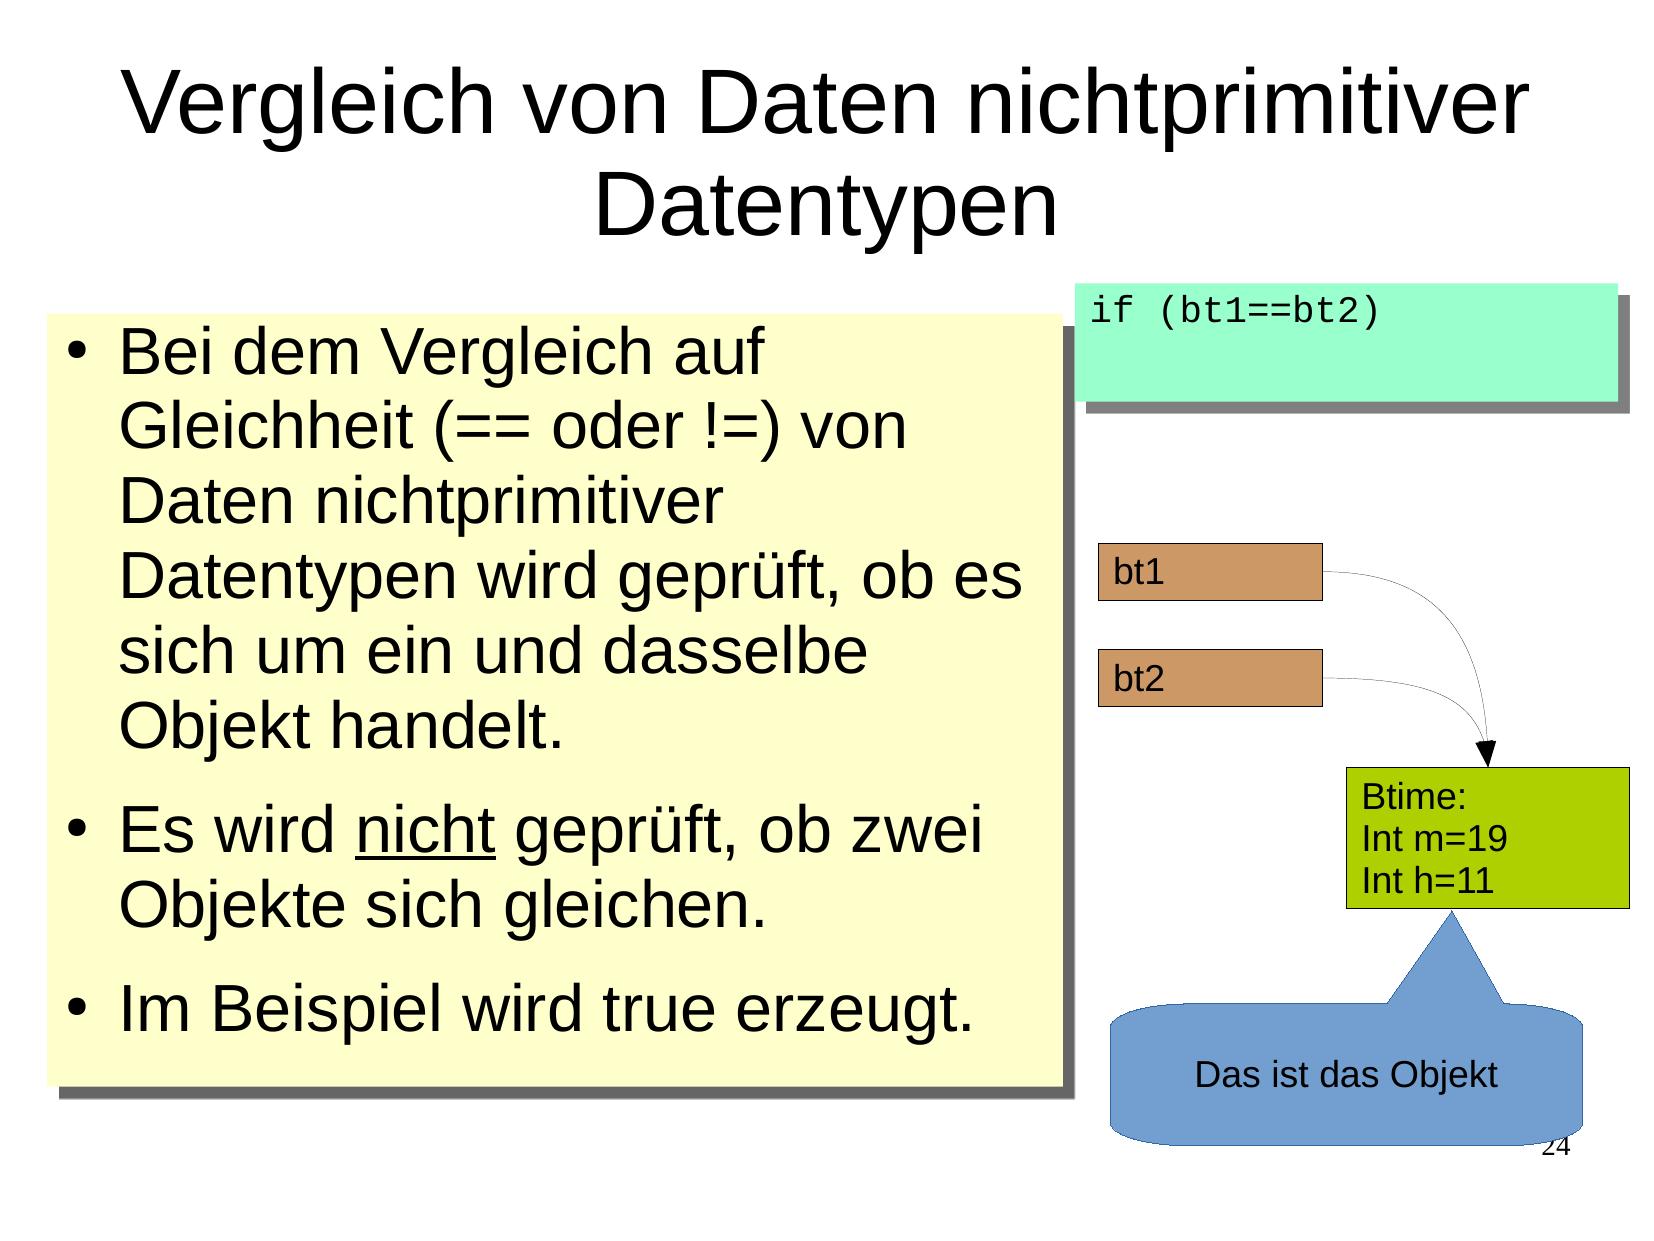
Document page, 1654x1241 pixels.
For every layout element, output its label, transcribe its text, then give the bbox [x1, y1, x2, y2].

text_box bt1 [1098, 543, 1323, 601]
text_box bt2 [1098, 649, 1323, 707]
list Bei dem Vergleich auf Gleichheit (== oder !=) von Daten nichtprimitiver Datentypen wird geprüft, ob es sich um ein und dasselbe Objekt handelt. Es wird nicht geprüft, ob zwei Objekte sich gleichen. Im Beispiel wird true erzeugt. [47, 313, 1063, 1087]
text_box if (bt1==bt2) [1074, 283, 1619, 402]
text_box Das ist das Objekt [1110, 910, 1583, 1146]
text_box Btime: Int m=19 Int h=11 [1346, 767, 1630, 909]
title Vergleich von Daten nichtprimitiver Datentypen [82, 49, 1571, 257]
